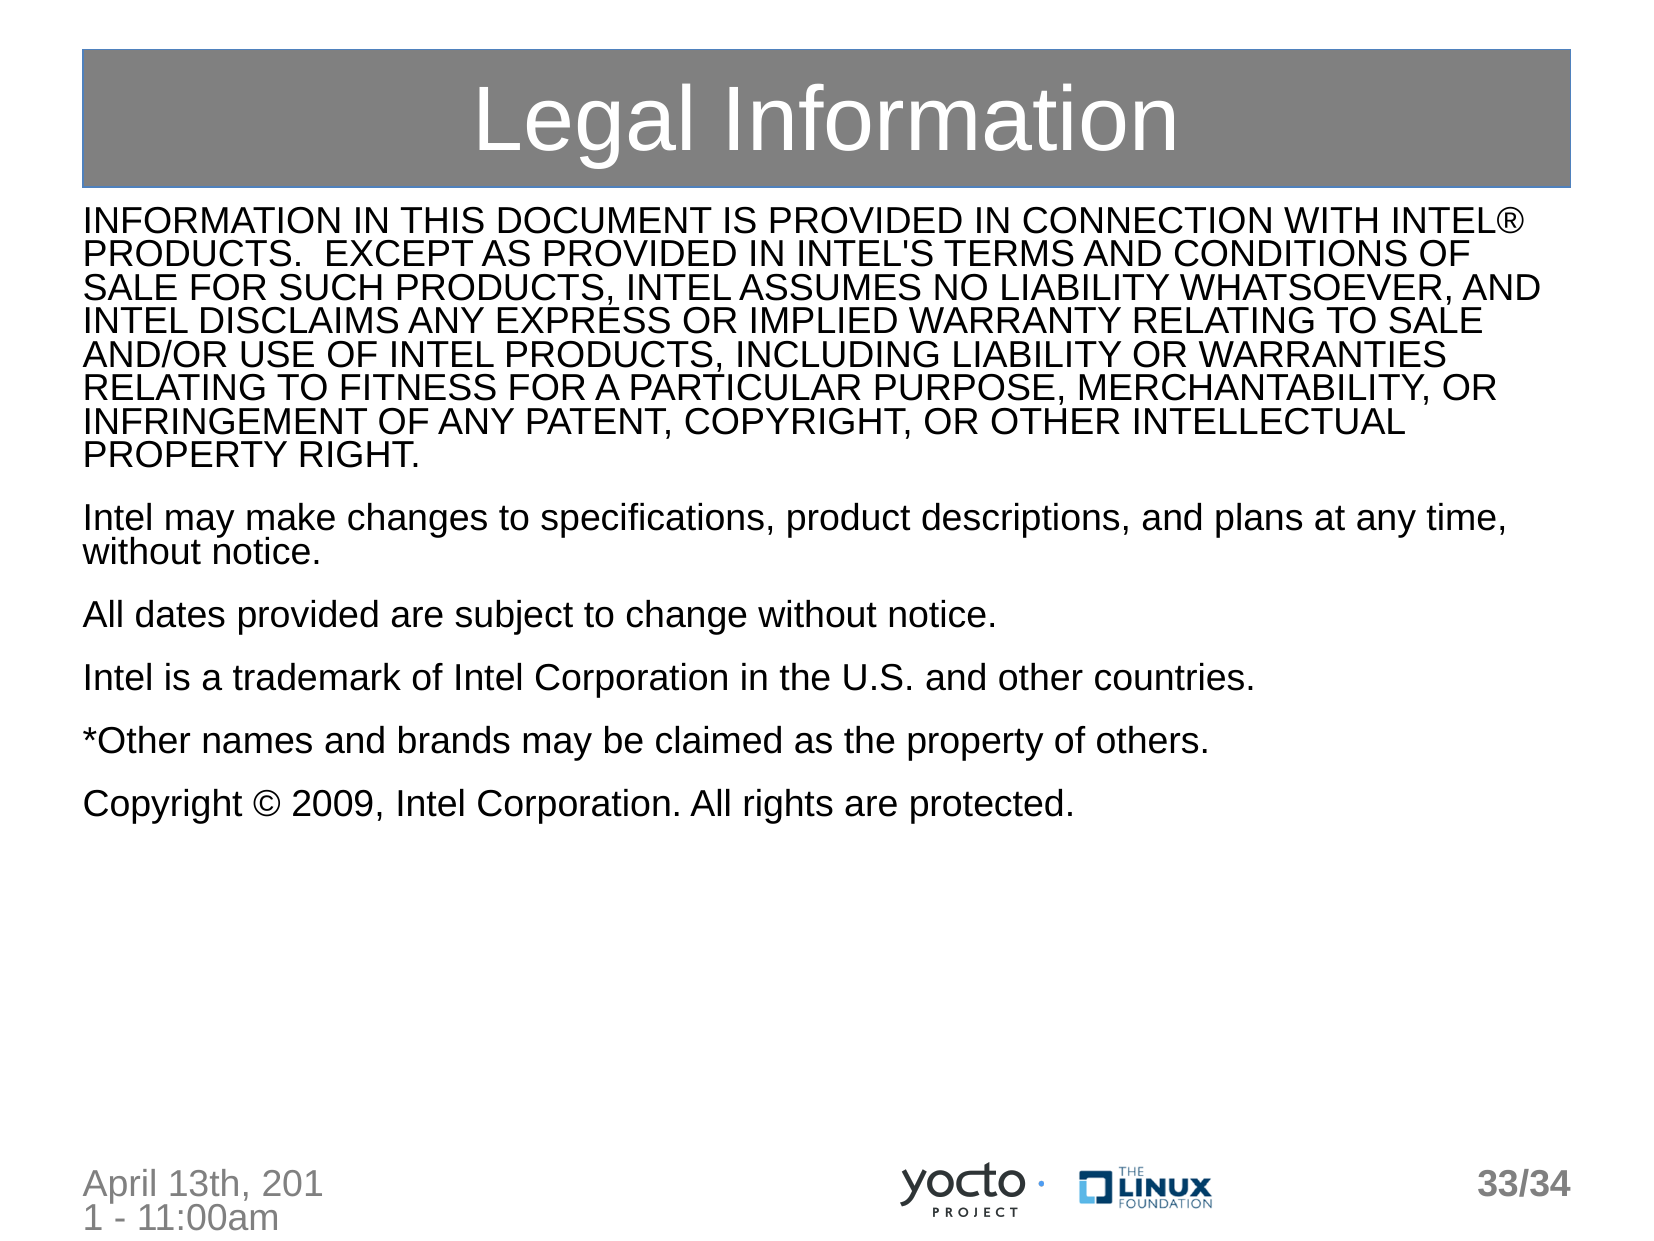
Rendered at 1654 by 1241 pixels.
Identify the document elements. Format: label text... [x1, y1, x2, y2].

list INFORMATION IN THIS DOCUMENT IS PROVIDED IN CONNECTION WITH INTEL® PRODUCTS. EXCEPT AS PROVIDED IN INTEL'S TERMS AND CONDITIONS OF SALE FOR SUCH PRODUCTS, INTEL ASSUMES NO LIABILITY WHATSOEVER, AND INTEL DISCLAIMS ANY EXPRESS OR IMPLIED WARRANTY RELATING TO SALE AND/OR USE OF INTEL PRODUCTS, INCLUDING LIABILITY OR WARRANTIES RELATING TO FITNESS FOR A PARTICULAR PURPOSE, MERCHANTABILITY, OR INFRINGEMENT OF ANY PATENT, COPYRIGHT, OR OTHER INTELLECTUAL PROPERTY RIGHT. Intel may make changes to specifications, product descriptions, and plans at any time, without notice. All dates provided are subject to change without notice. Intel is a trademark of Intel Corporation in the U.S. and other countries. *Other names and brands may be claimed as the property of others. Copyright © 2009, Intel Corporation. All rights are protected. [82, 206, 1576, 1144]
picture [900, 1162, 1044, 1217]
picture [1075, 1162, 1215, 1211]
title Legal Information [82, 49, 1571, 188]
